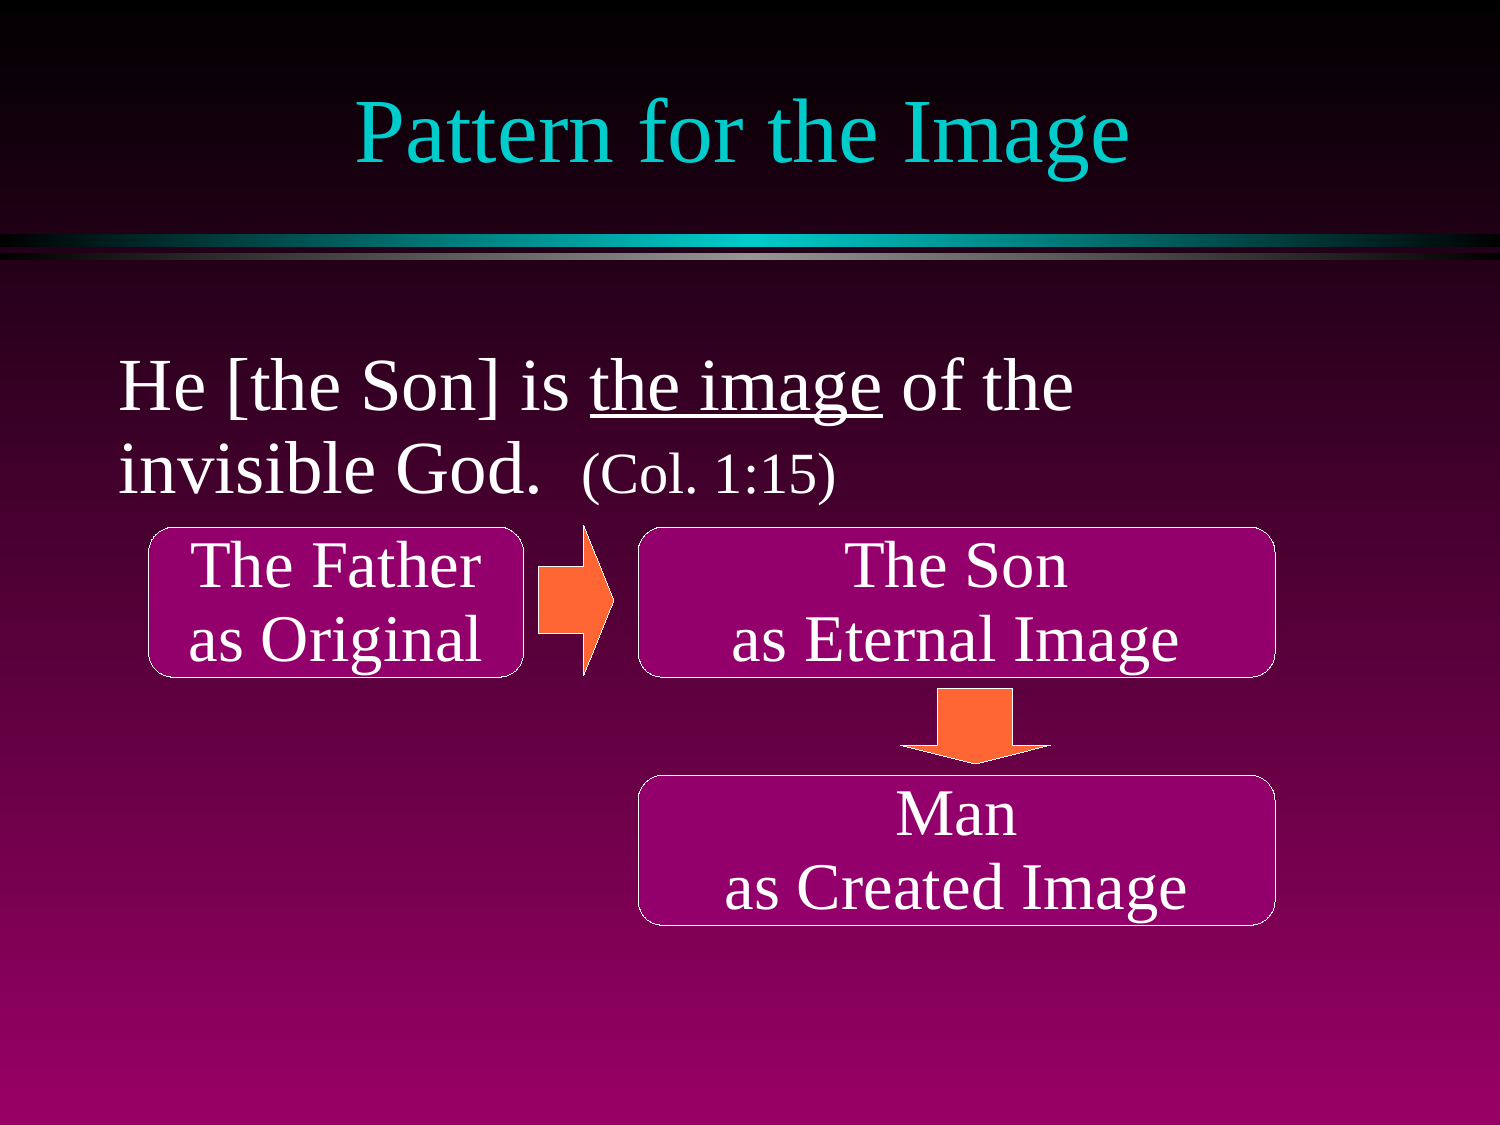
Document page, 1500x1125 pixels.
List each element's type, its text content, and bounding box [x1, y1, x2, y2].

text_box [900, 688, 1051, 764]
text_box The Son as Eternal Image [638, 527, 1276, 678]
text_box He [the Son] is the image of the invisible God. (Col. 1:15) [104, 335, 1362, 517]
title Pattern for the Image [99, 44, 1388, 218]
text_box Man as Created Image [638, 775, 1276, 926]
text_box The Father as Original [148, 527, 524, 678]
text_box [538, 525, 614, 676]
